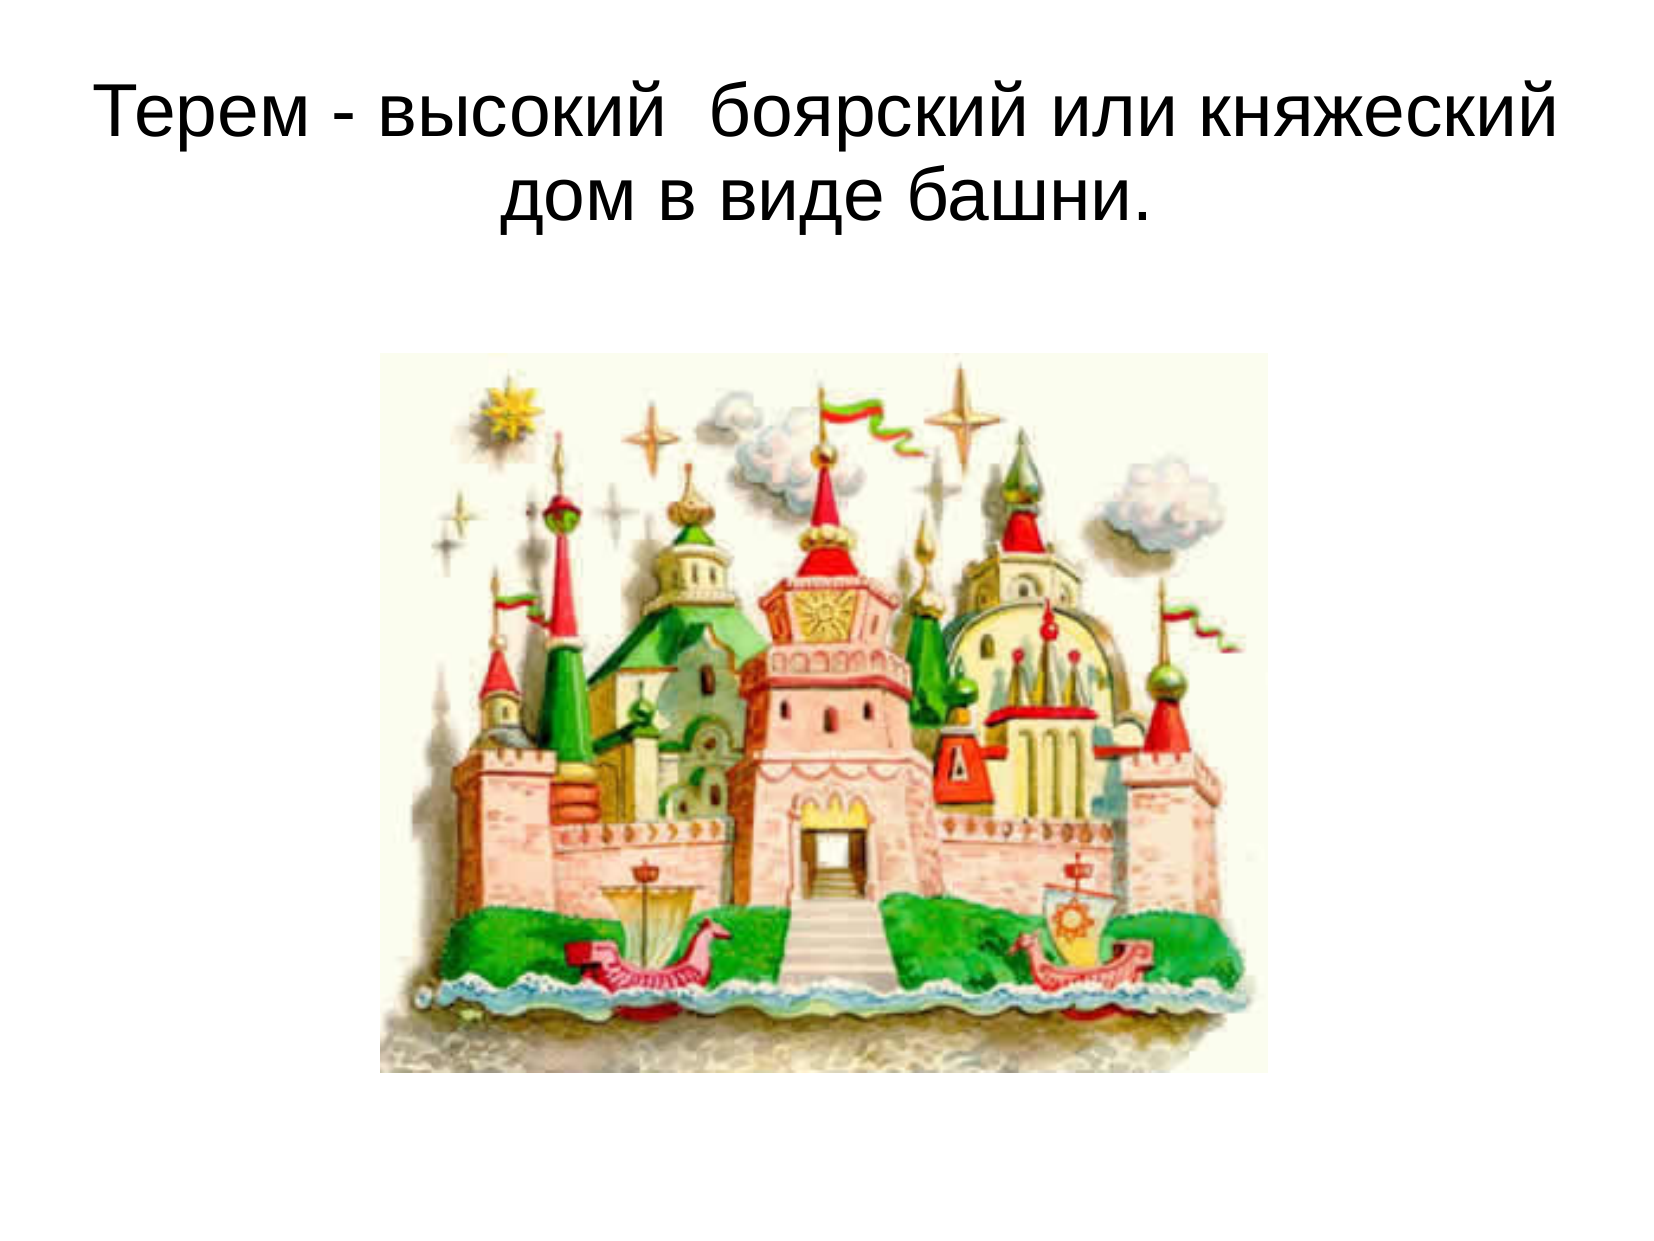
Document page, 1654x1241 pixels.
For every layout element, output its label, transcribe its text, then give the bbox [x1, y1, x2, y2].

picture [380, 353, 1268, 1073]
title Терем - высокий боярский или княжеский дом в виде башни. [82, 49, 1571, 257]
